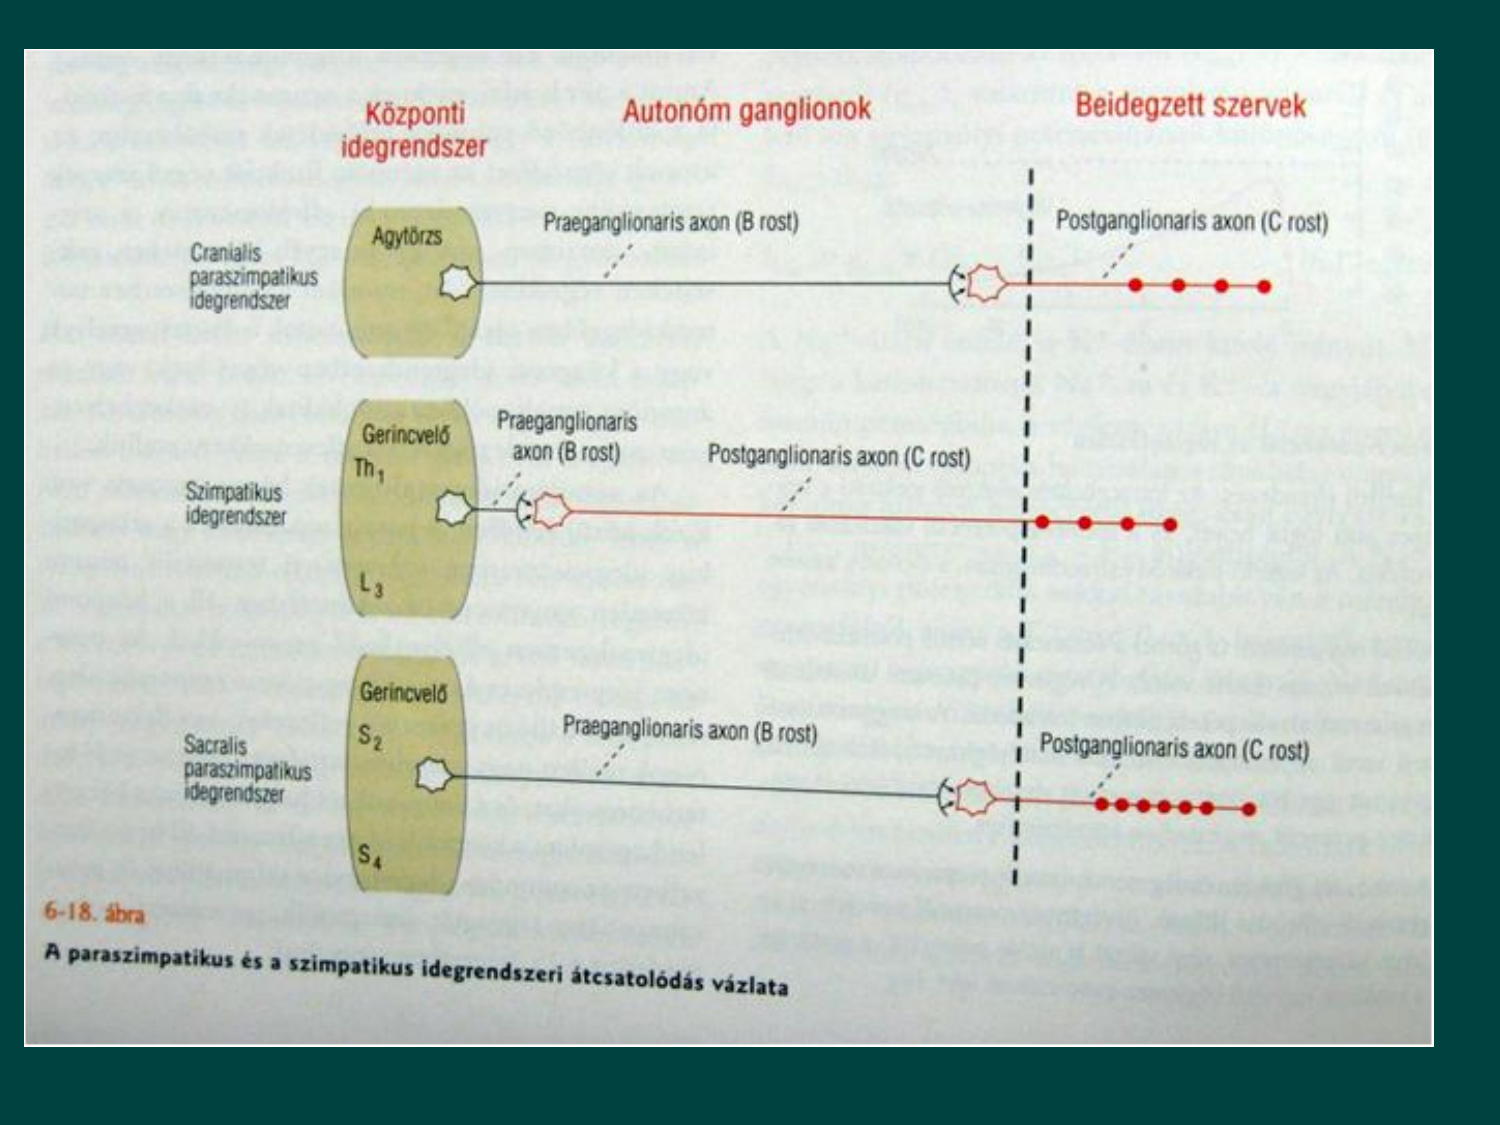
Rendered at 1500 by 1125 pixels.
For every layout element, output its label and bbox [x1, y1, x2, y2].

picture [24, 49, 1434, 1047]
